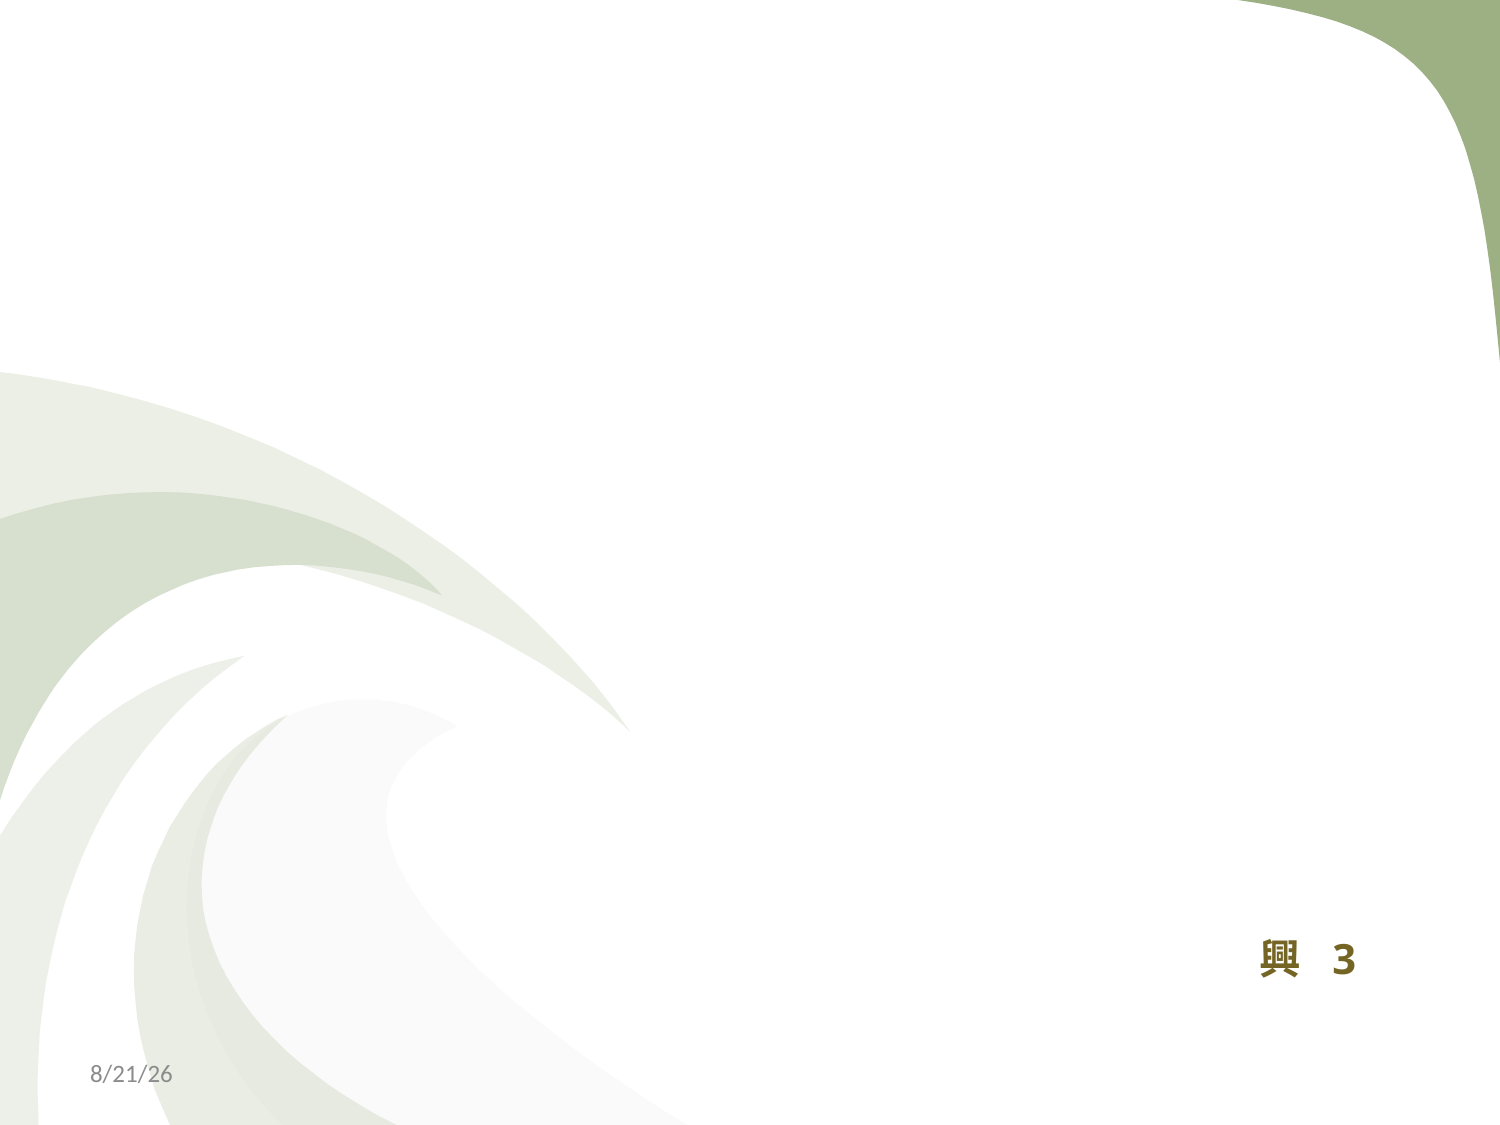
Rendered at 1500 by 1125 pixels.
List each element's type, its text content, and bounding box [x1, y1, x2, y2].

slide_number 11/8/18 [75, 1042, 425, 1103]
text_box 興 3 [1244, 925, 1371, 991]
